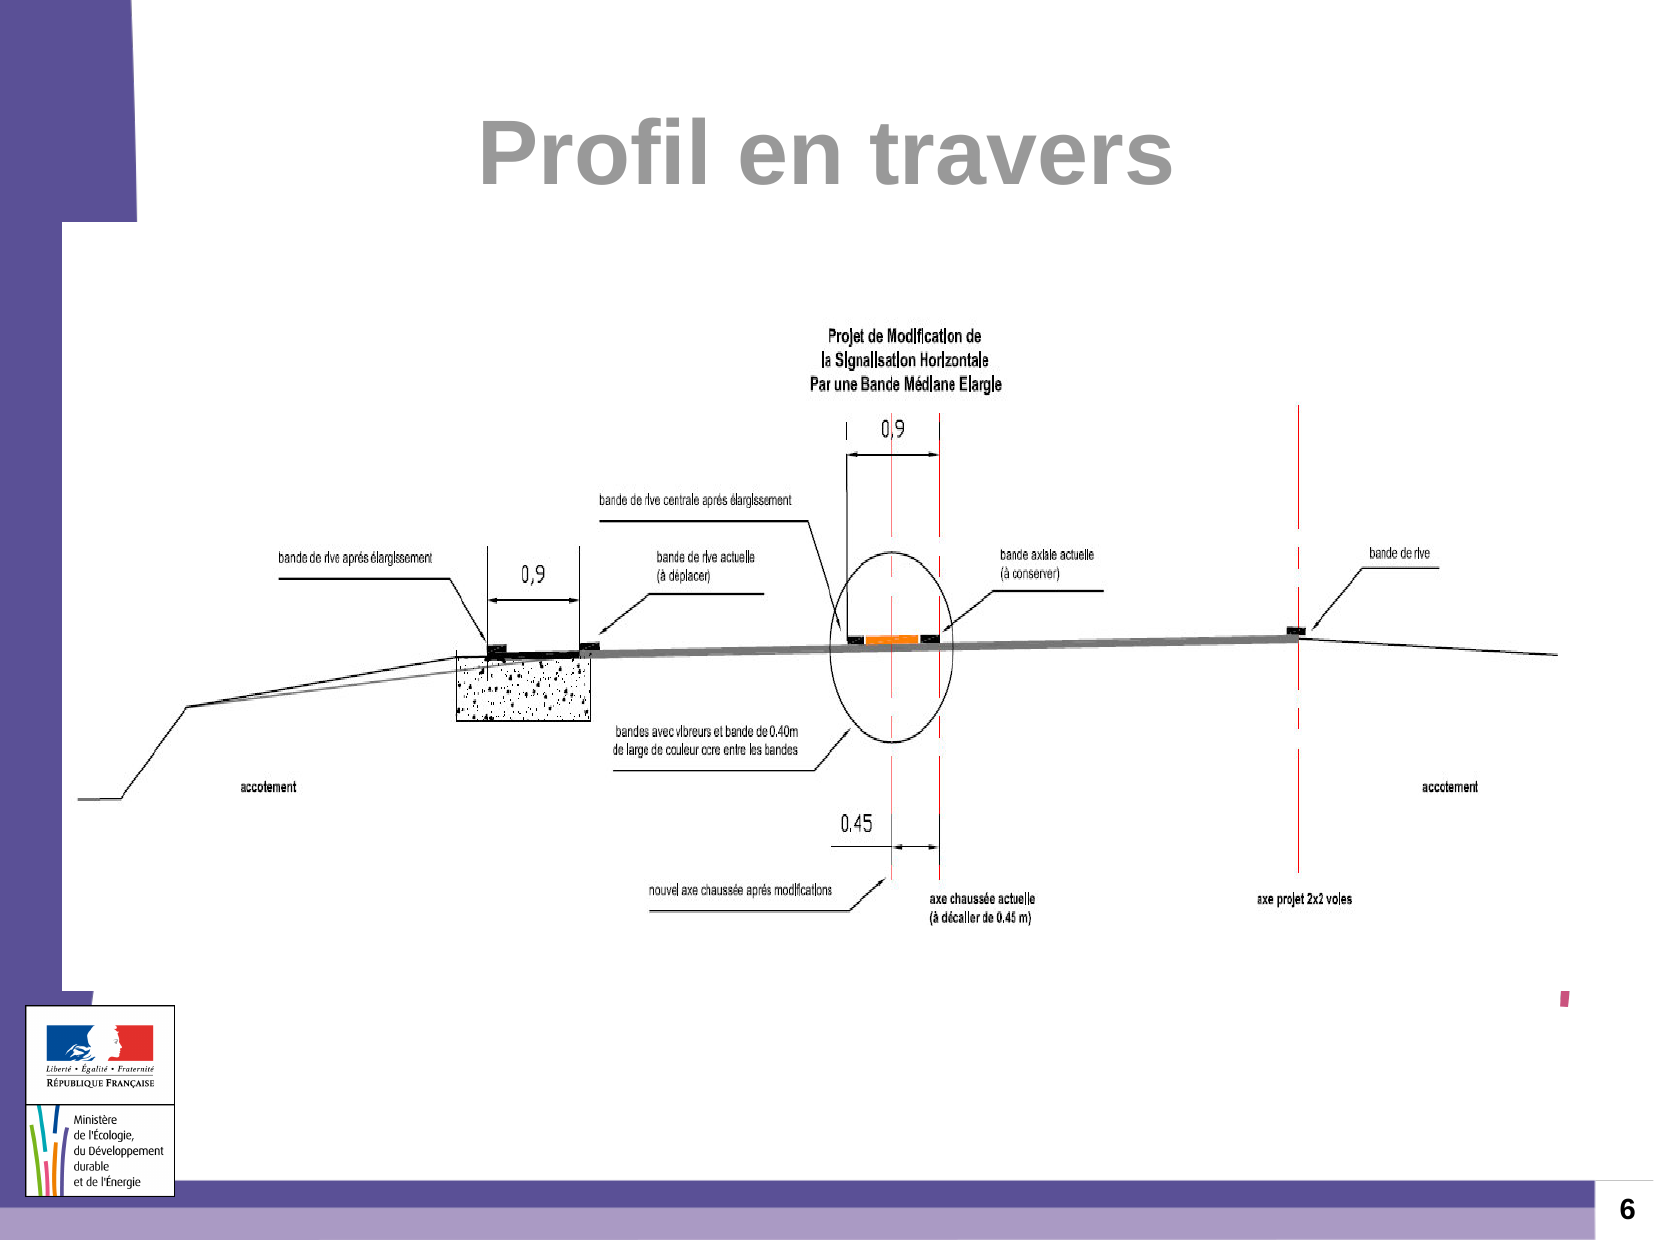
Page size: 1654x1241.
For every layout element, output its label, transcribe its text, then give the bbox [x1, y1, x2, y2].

picture [0, 0, 1654, 1240]
title Profil en travers [82, 49, 1571, 222]
